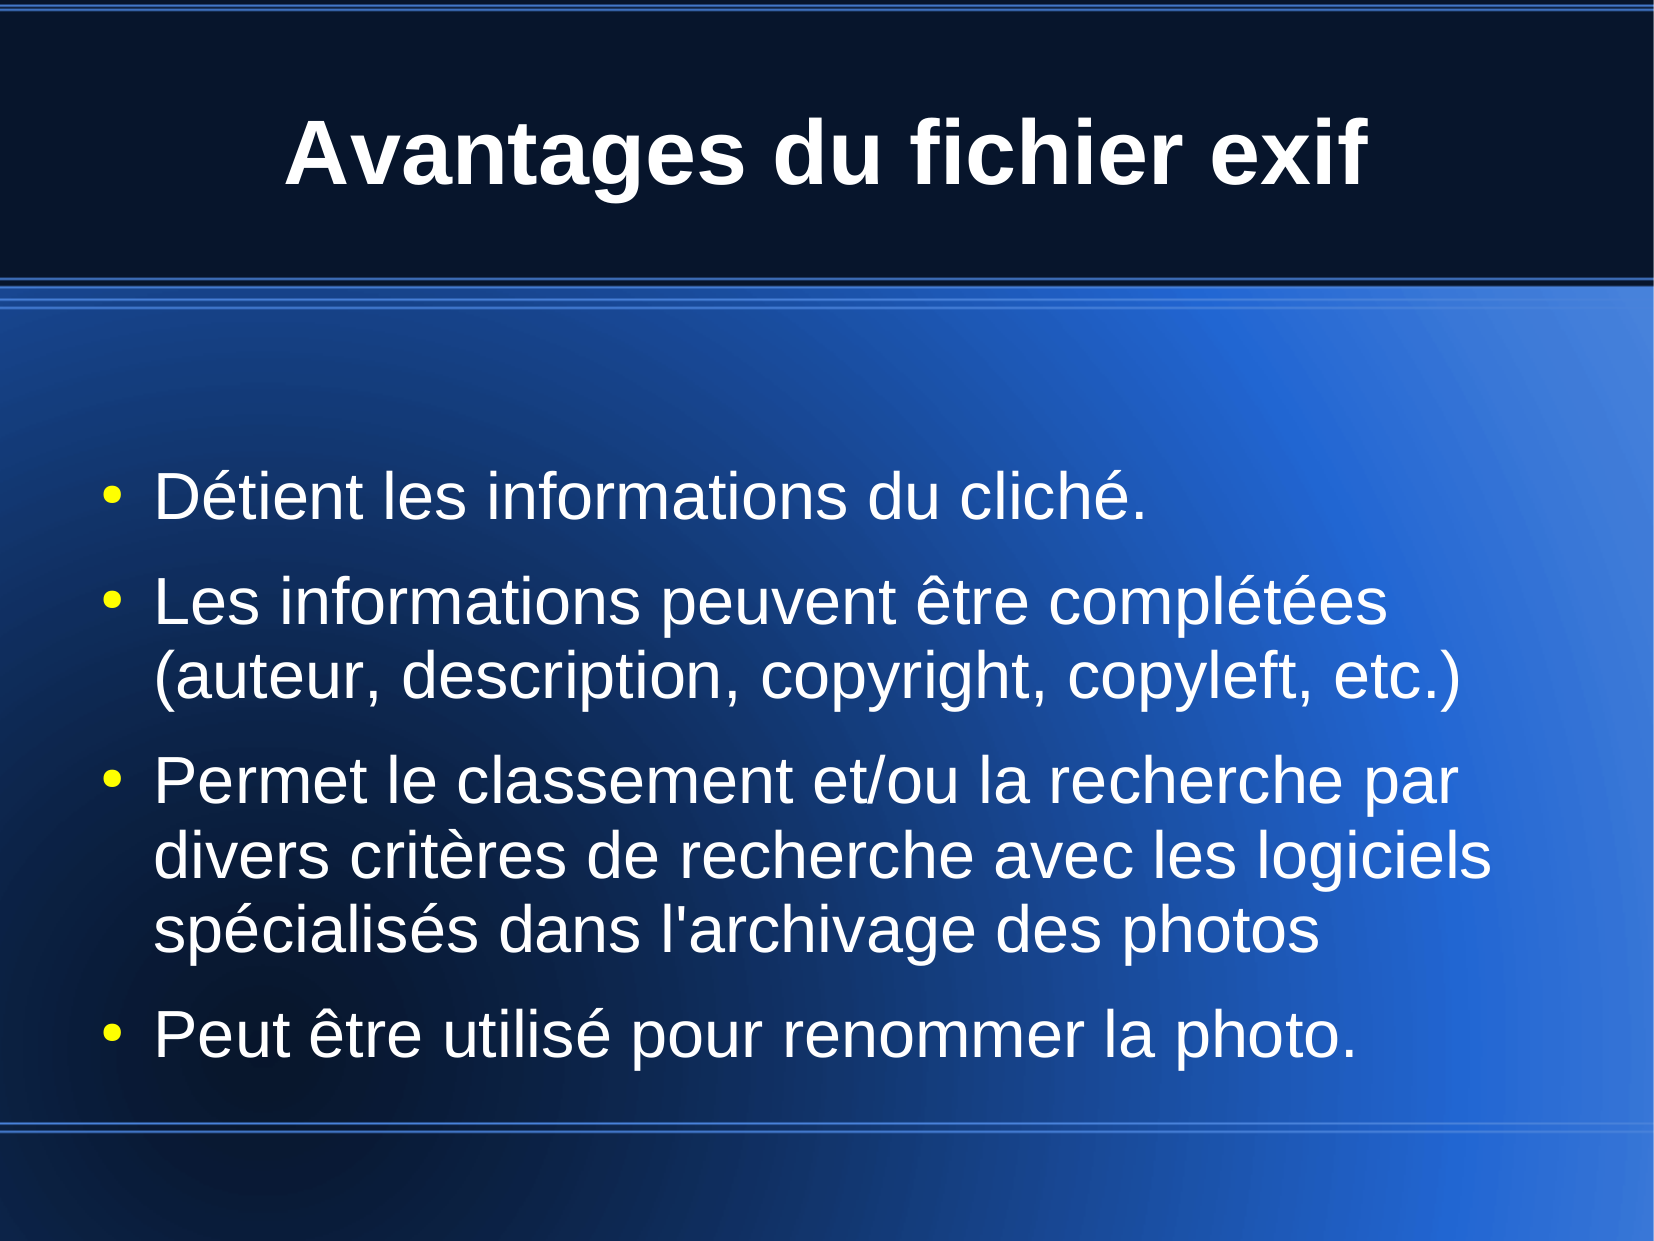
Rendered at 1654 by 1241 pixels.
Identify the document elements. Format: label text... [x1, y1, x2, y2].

picture [0, 0, 1654, 1241]
title Avantages du fichier exif [82, 49, 1571, 257]
list Détient les informations du cliché. Les informations peuvent être complétées (auteur, description, copyright, copyleft, etc.) Permet le classement et/ou la recherche par divers critères de recherche avec les logiciels spécialisés dans l'archivage des photos Peut être utilisé pour renommer la photo. [82, 355, 1571, 1075]
